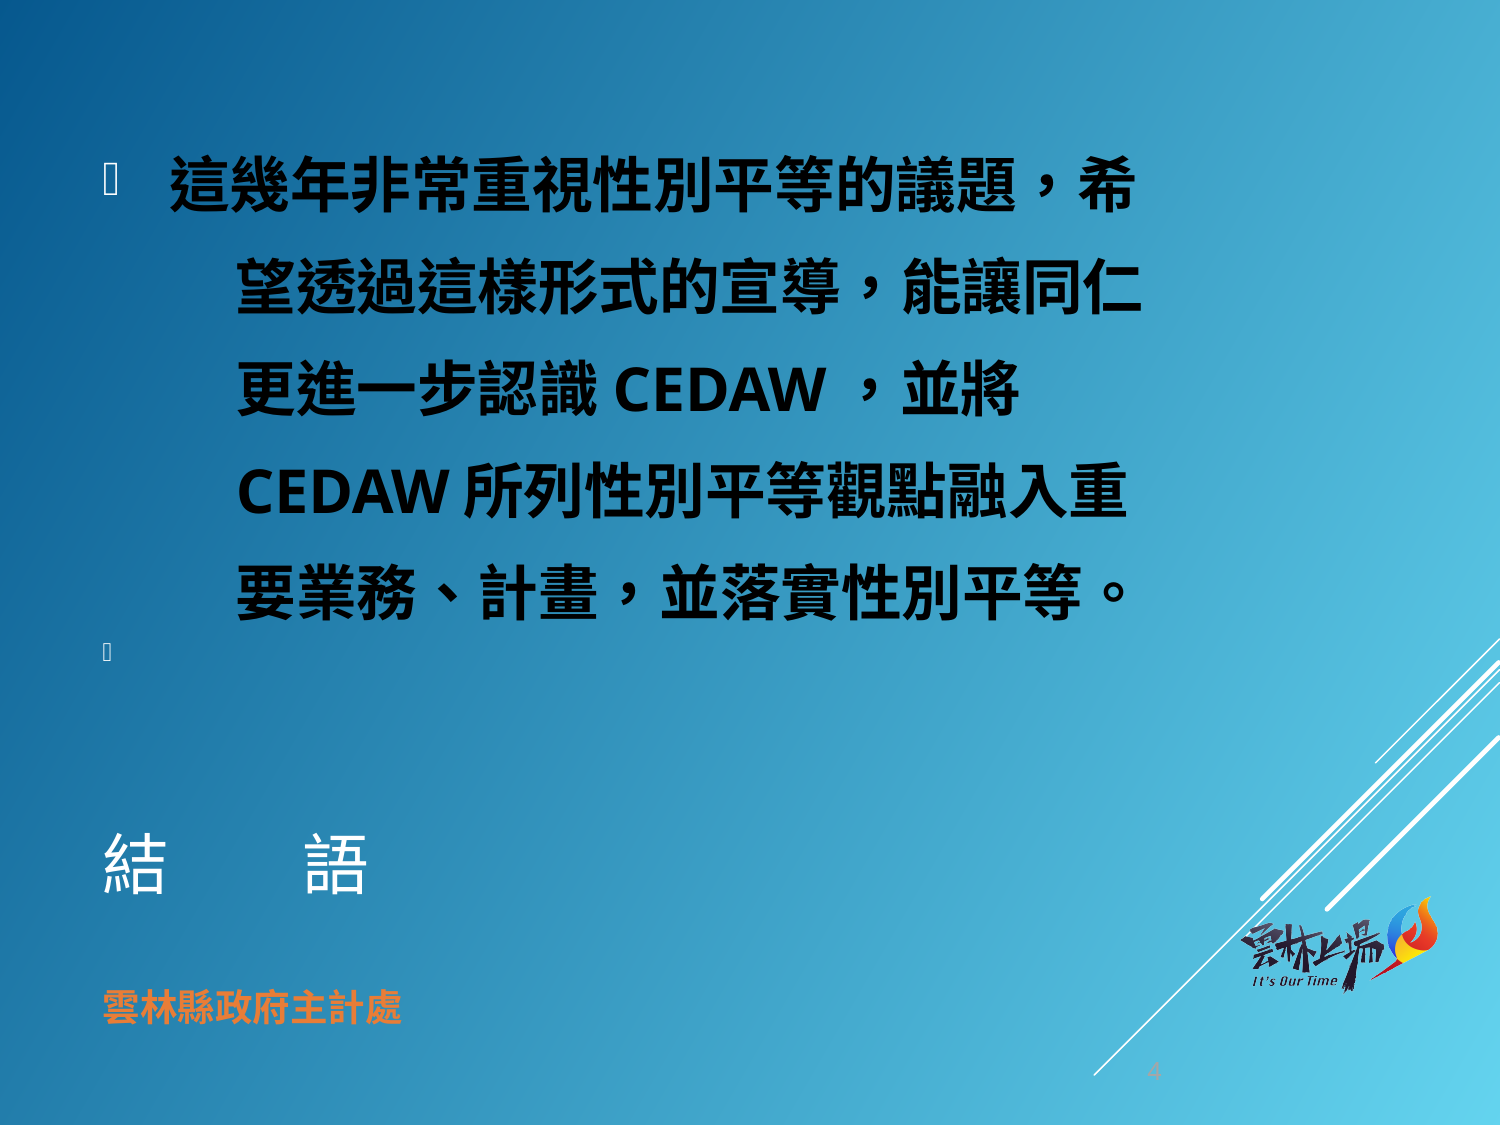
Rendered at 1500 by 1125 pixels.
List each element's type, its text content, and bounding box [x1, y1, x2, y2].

list 這幾年非常重視性別平等的議題，希望透過這樣形式的宣導，能讓同仁更進一步認識CEDAW，並將CEDAW所列性別平等觀點融入重要業務、計畫，並落實性別平等。 [87, 87, 1163, 706]
text_box [1132, 1042, 1483, 1103]
text_box 雲林縣政府主計處 [87, 981, 839, 1038]
title 結 語 [87, 737, 1163, 988]
picture [1238, 891, 1440, 1000]
